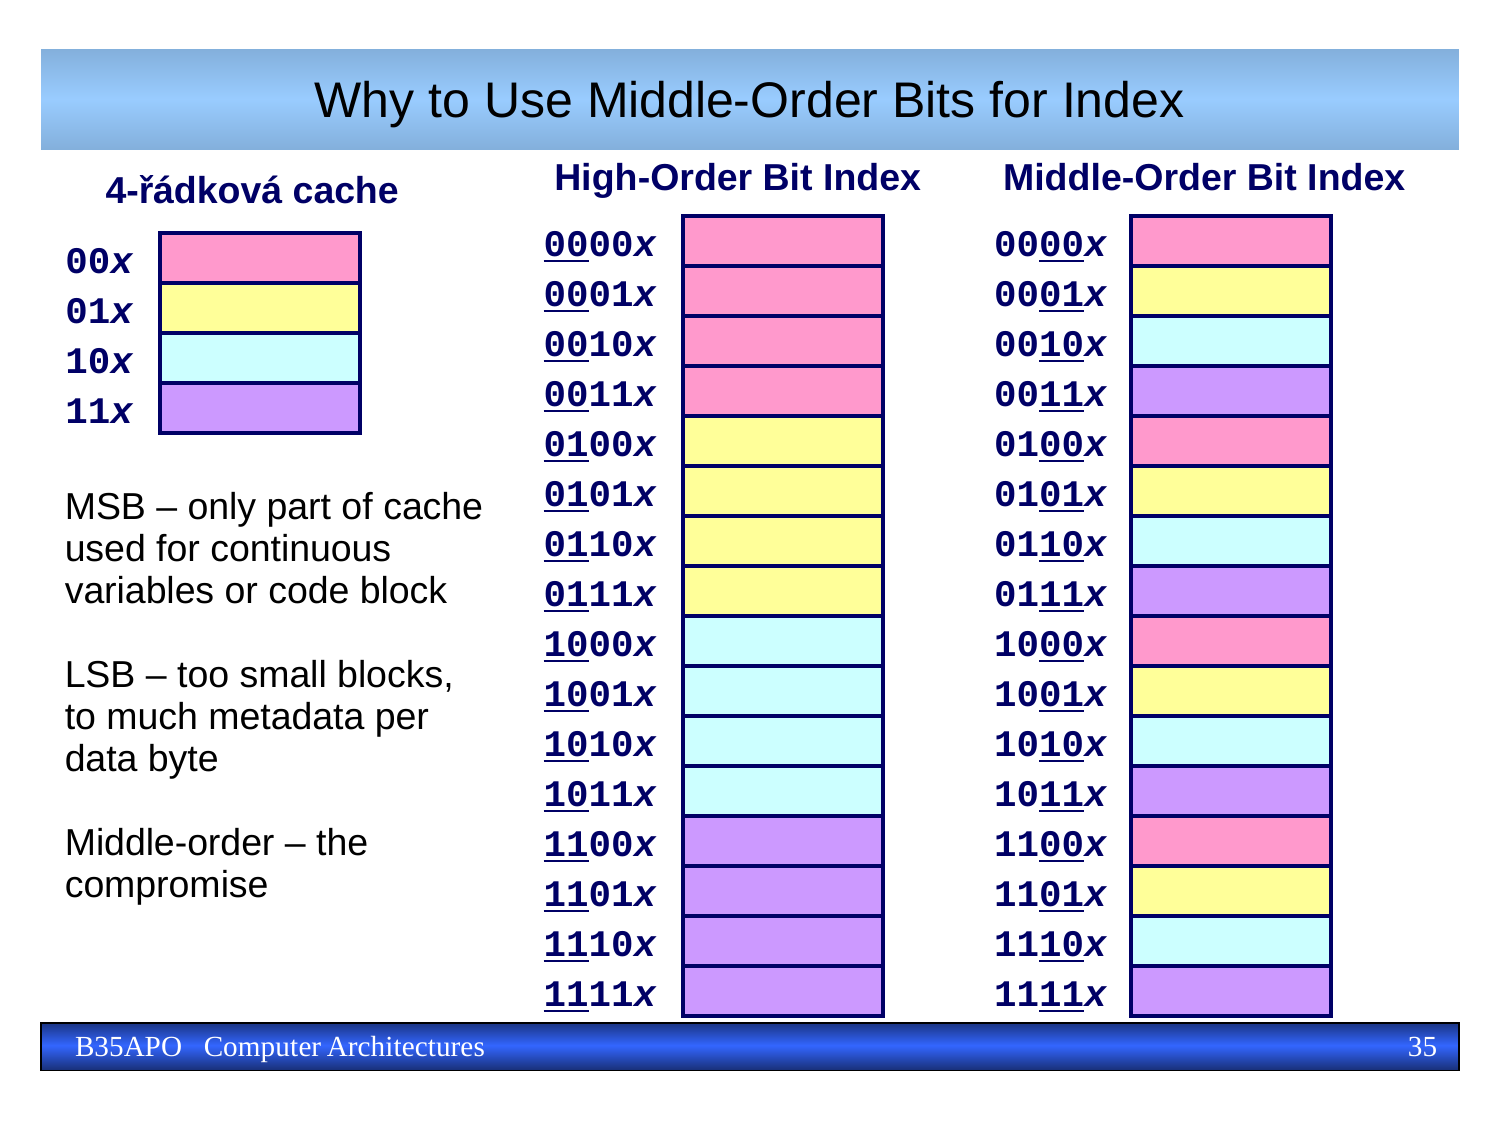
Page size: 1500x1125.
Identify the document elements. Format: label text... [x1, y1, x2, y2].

text_box 1101x [1046, 866, 1122, 916]
text_box 0100x [1046, 416, 1122, 466]
text_box 0101x [1046, 466, 1122, 516]
text_box 0010x [595, 316, 671, 366]
text_box 1001x [595, 685, 603, 702]
text_box 10x [72, 333, 148, 383]
text_box 1111x [1046, 966, 1122, 1017]
text_box 0001x [595, 266, 671, 316]
text_box 0110x [1046, 516, 1122, 566]
text_box 0100x [595, 416, 671, 466]
text_box [683, 216, 884, 1017]
text_box 1100x [1046, 835, 1054, 852]
text_box 1110x [595, 916, 671, 966]
text_box Middle-Order Bit Index [988, 145, 1421, 206]
text_box 0000x [1046, 216, 1122, 266]
text_box 1100x [595, 835, 603, 852]
text_box 1101x [1046, 885, 1054, 902]
text_box 1011x [1046, 766, 1122, 816]
text_box 0100x [595, 435, 603, 452]
text_box 1000x [1046, 616, 1122, 666]
text_box [160, 233, 361, 434]
text_box 0100x [1046, 435, 1054, 452]
text_box 00x [72, 252, 80, 269]
text_box 1111x [595, 966, 671, 1017]
text_box 01x [72, 283, 148, 333]
text_box 1000x [595, 616, 671, 666]
text_box 1010x [1046, 716, 1122, 766]
text_box 0010x [1046, 316, 1122, 366]
text_box 1101x [595, 885, 603, 902]
text_box [1130, 216, 1331, 1017]
text_box 1100x [595, 816, 671, 866]
text_box 0011x [595, 366, 671, 416]
text_box 1101x [595, 866, 671, 916]
text_box 1001x [1046, 685, 1054, 702]
text_box 1011x [595, 766, 671, 816]
text_box 00x [72, 233, 148, 283]
text_box 0001x [1046, 266, 1122, 316]
title Why to Use Middle-Order Bits for Index [41, 49, 1459, 150]
text_box 11x [72, 383, 148, 434]
text_box 0101x [595, 485, 603, 502]
text_box High-Order Bit Index [539, 145, 937, 206]
text_box 0011x [1046, 366, 1122, 416]
text_box 0000x [595, 235, 603, 252]
text_box 1100x [1046, 816, 1122, 866]
text_box 0110x [595, 516, 671, 566]
text_box 1110x [1046, 916, 1122, 966]
text_box 0111x [1046, 566, 1122, 616]
text_box 01x [72, 302, 80, 319]
text_box 4-řádková cache [90, 158, 414, 219]
text_box 1001x [1046, 666, 1122, 716]
text_box 1010x [595, 716, 671, 766]
text_box 1001x [595, 666, 671, 716]
text_box 0001x [1046, 285, 1054, 302]
text_box 0001x [595, 285, 603, 302]
text_box 0000x [595, 216, 671, 266]
text_box 1000x [1046, 635, 1054, 652]
text_box 0101x [1046, 485, 1054, 502]
text_box MSB – only part of cache used for continuous variables or code block LSB – too small blocks, to much metadata per data byte Middle-order – the compromise [50, 477, 500, 1000]
text_box 0111x [595, 566, 671, 616]
text_box 1000x [595, 635, 603, 652]
text_box 0000x [1046, 235, 1054, 252]
text_box 0101x [595, 466, 671, 516]
